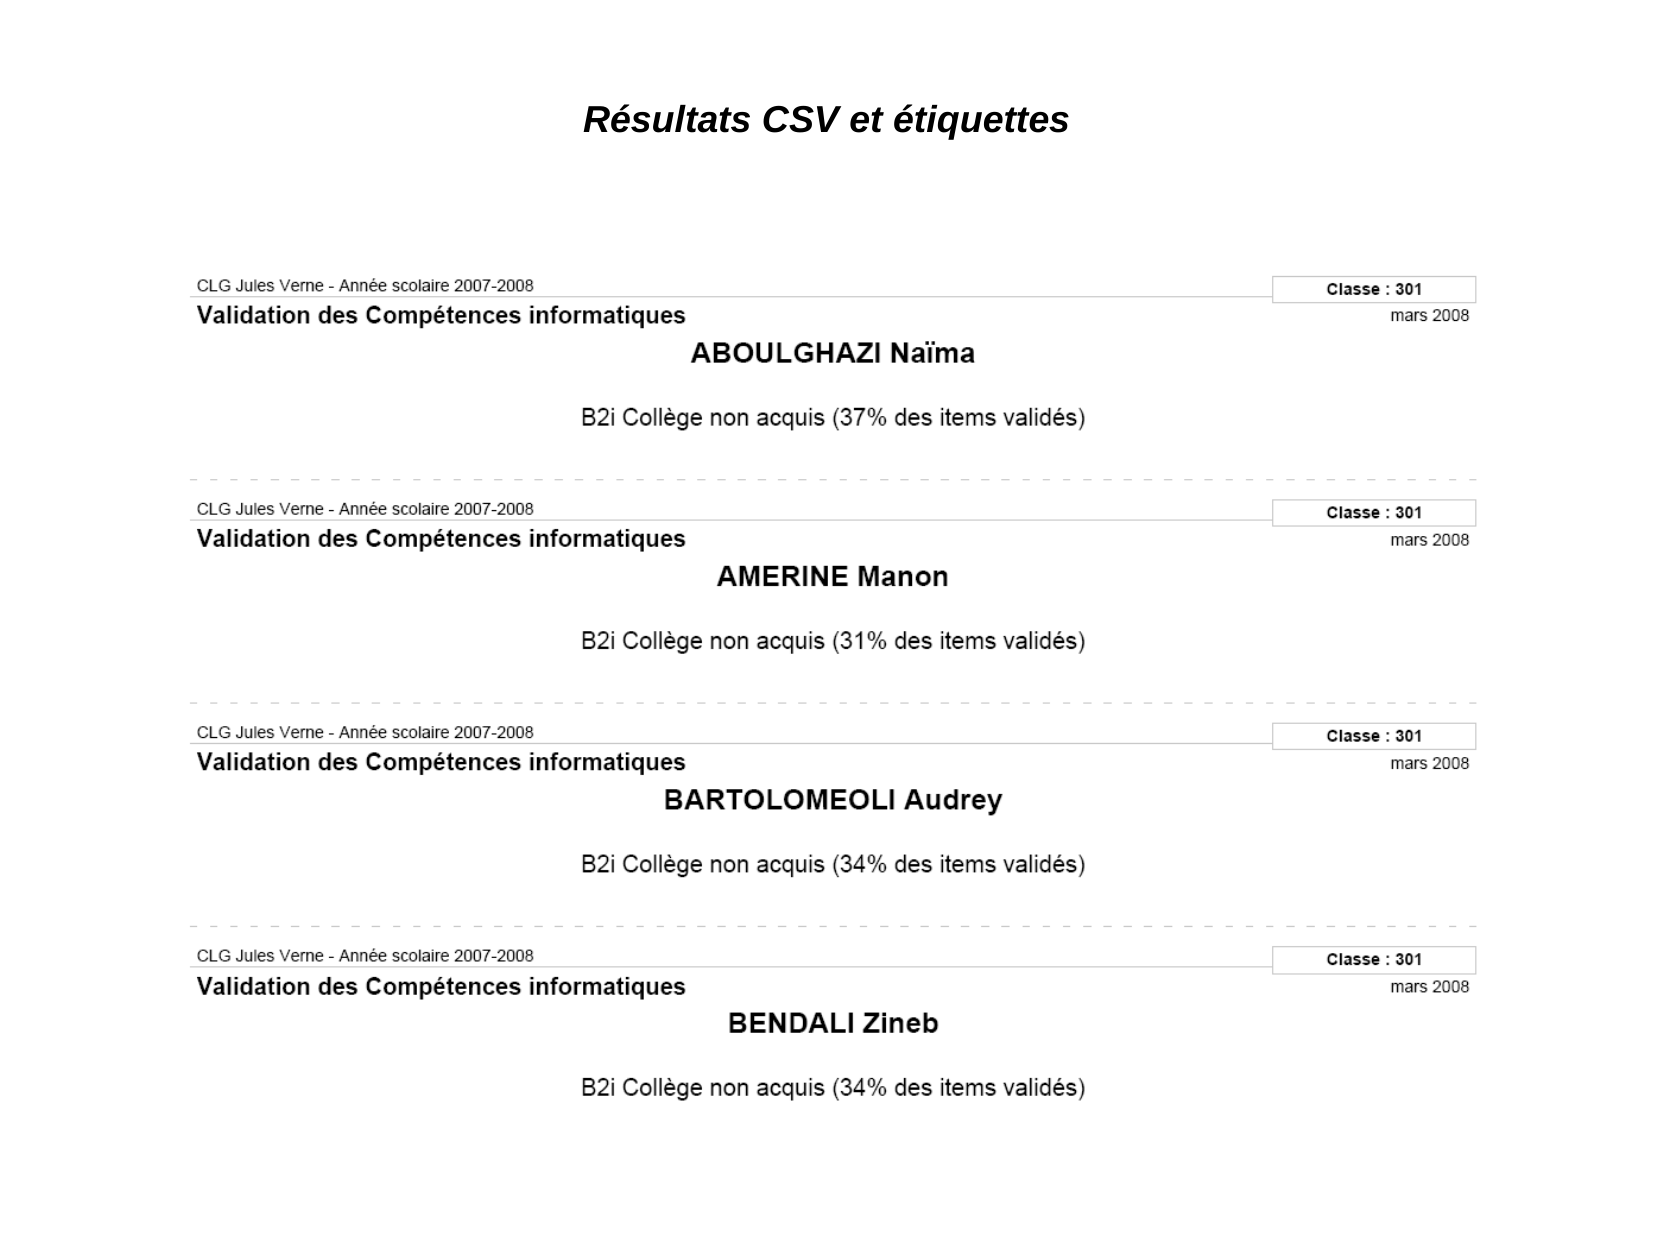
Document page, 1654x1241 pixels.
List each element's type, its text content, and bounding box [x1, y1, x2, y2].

text_box Résultats CSV et étiquettes [324, 91, 1329, 149]
picture [177, 257, 1505, 1123]
